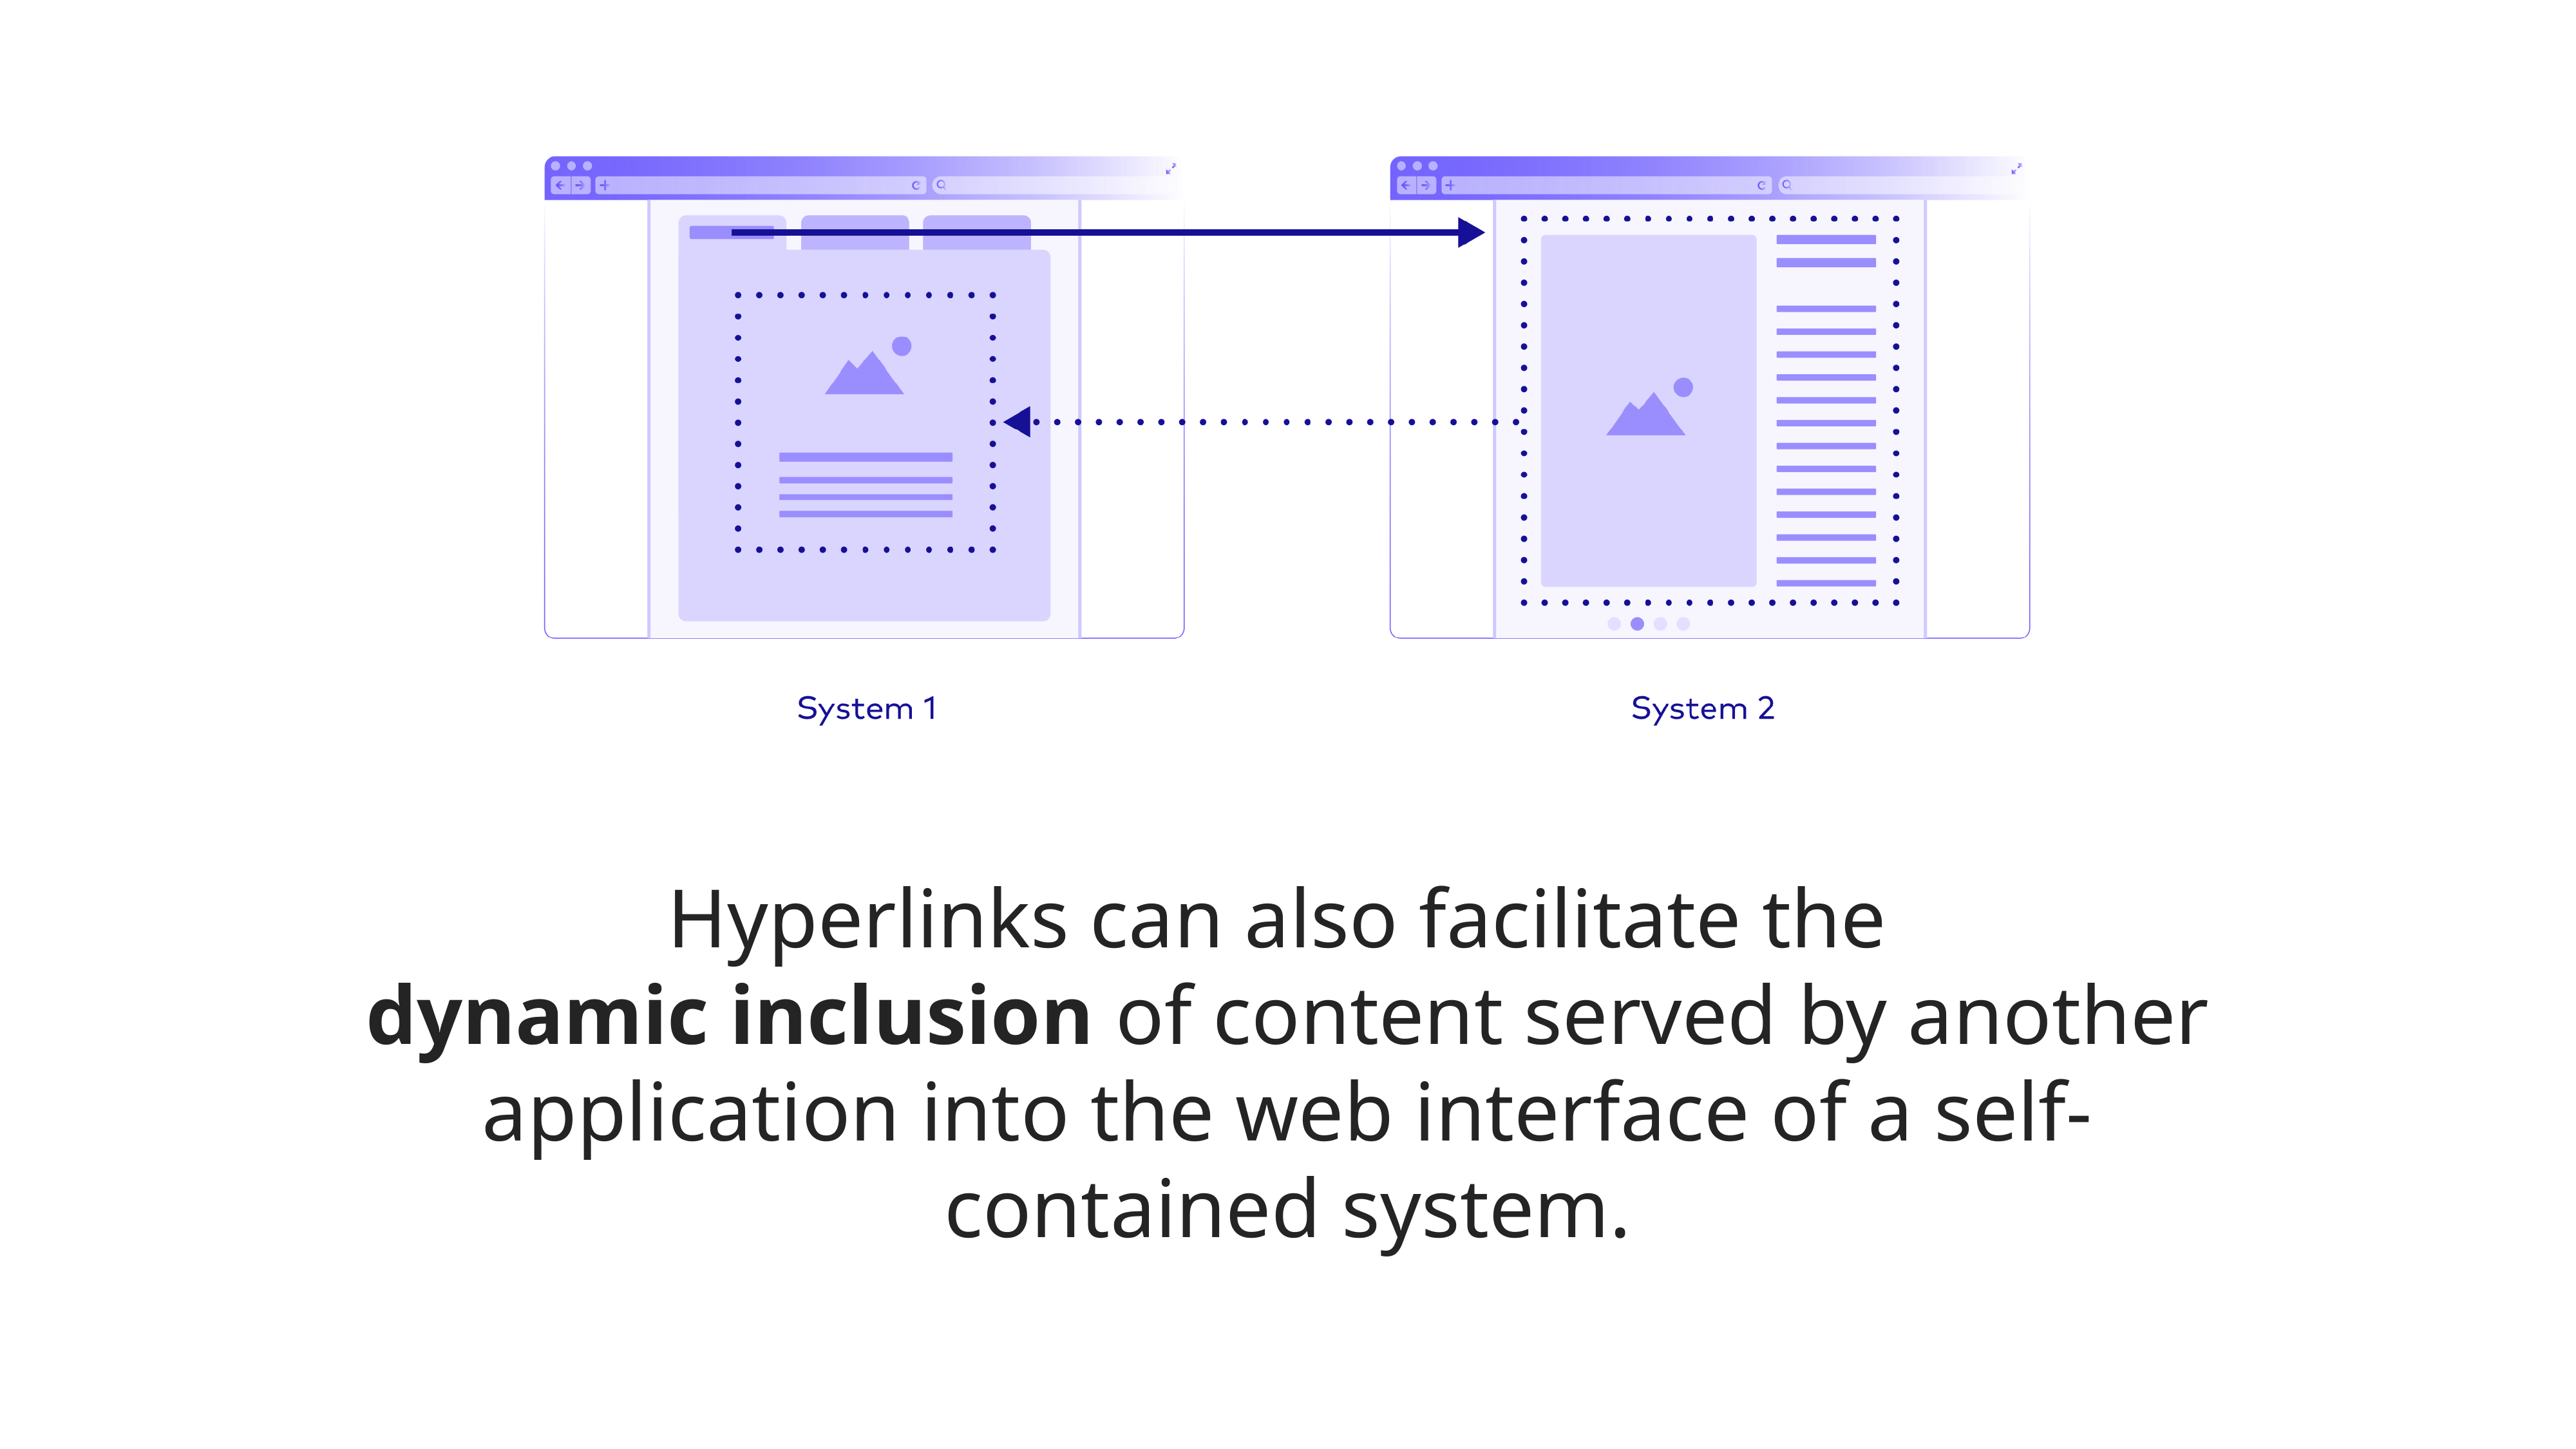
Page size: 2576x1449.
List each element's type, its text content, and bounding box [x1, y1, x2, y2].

picture [506, 129, 2070, 776]
list Hyperlinks can also facilitate the dynamic inclusion of content served by another application into the web interface of a self-contained system. [301, 775, 2275, 1345]
